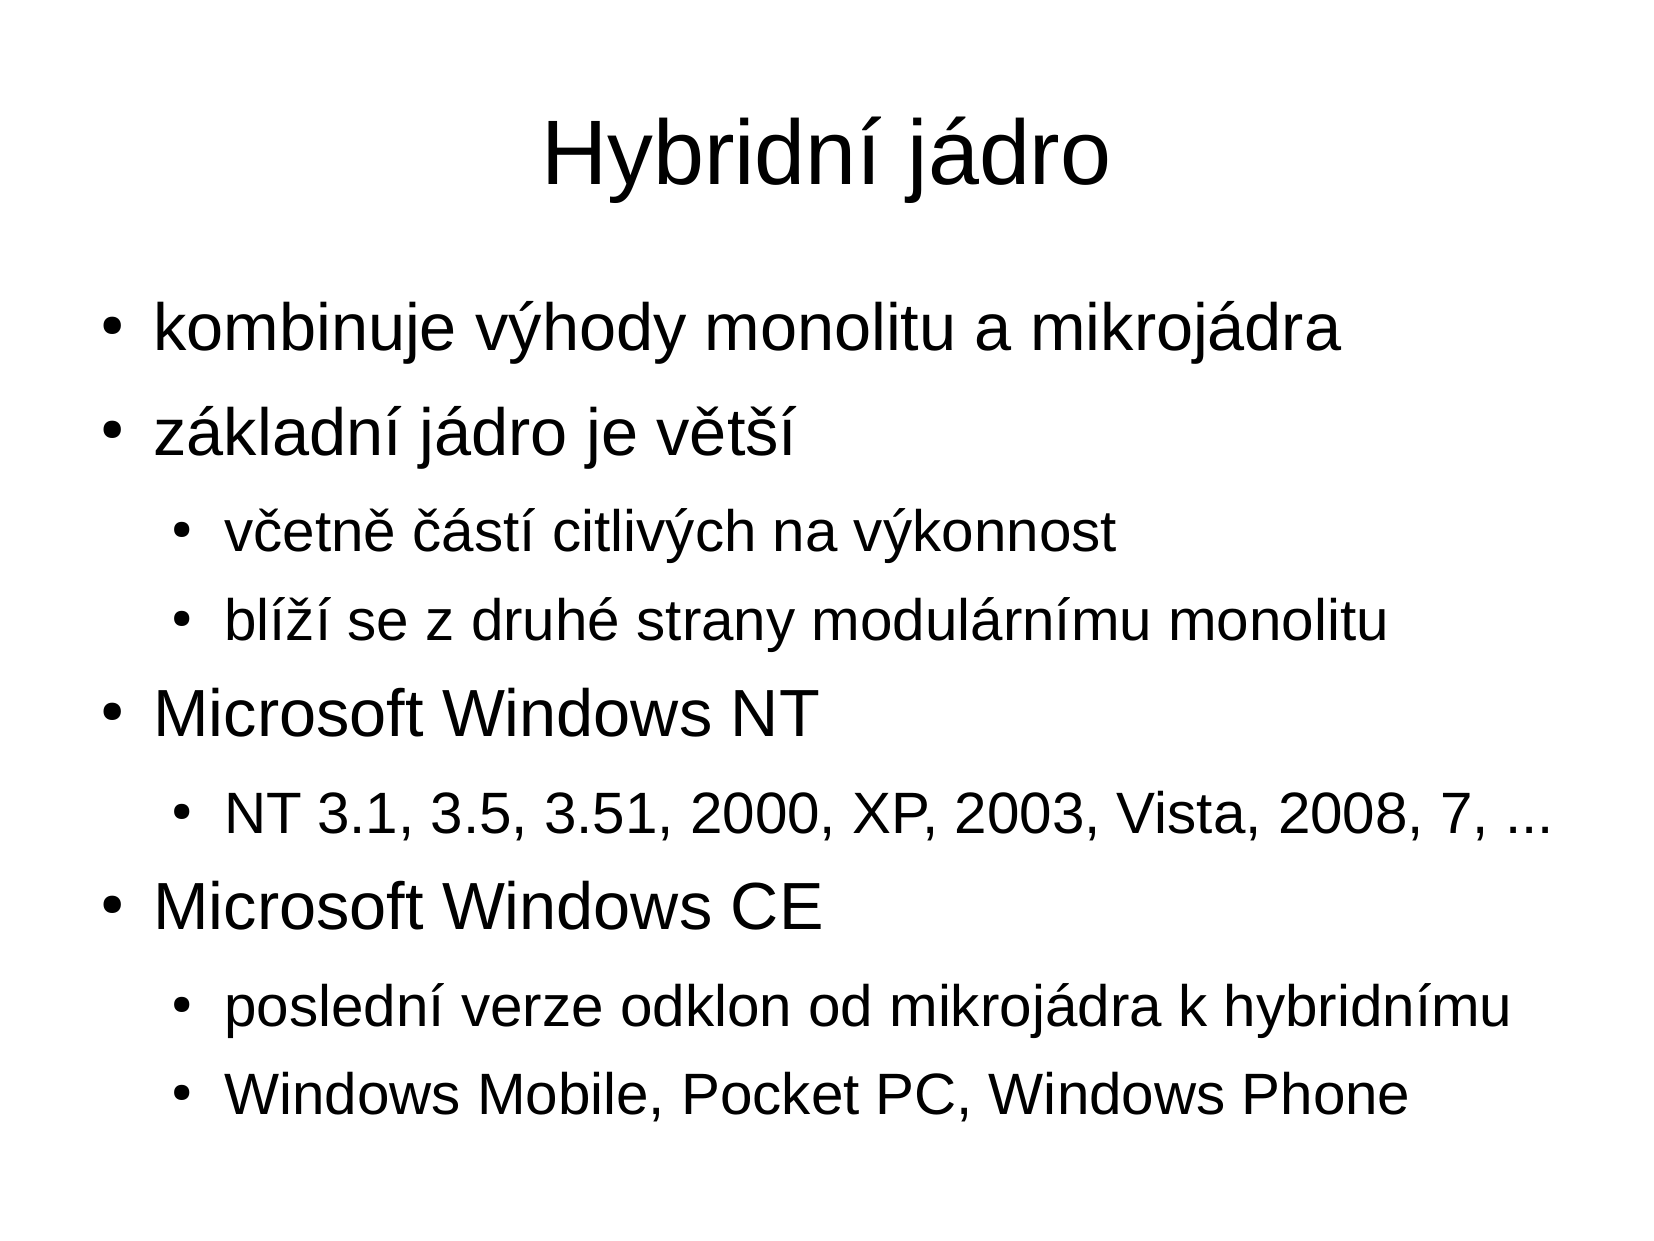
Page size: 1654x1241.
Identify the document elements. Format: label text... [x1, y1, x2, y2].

title Hybridní jádro [82, 56, 1571, 250]
list kombinuje výhody monolitu a mikrojádra základní jádro je větší včetně částí citlivých na výkonnost blíží se z druhé strany modulárnímu monolitu Microsoft Windows NT NT 3.1, 3.5, 3.51, 2000, XP, 2003, Vista, 2008, 7, ... Microsoft Windows CE poslední verze odklon od mikrojádra k hybridnímu Windows Mobile, Pocket PC, Windows Phone [82, 290, 1571, 1126]
